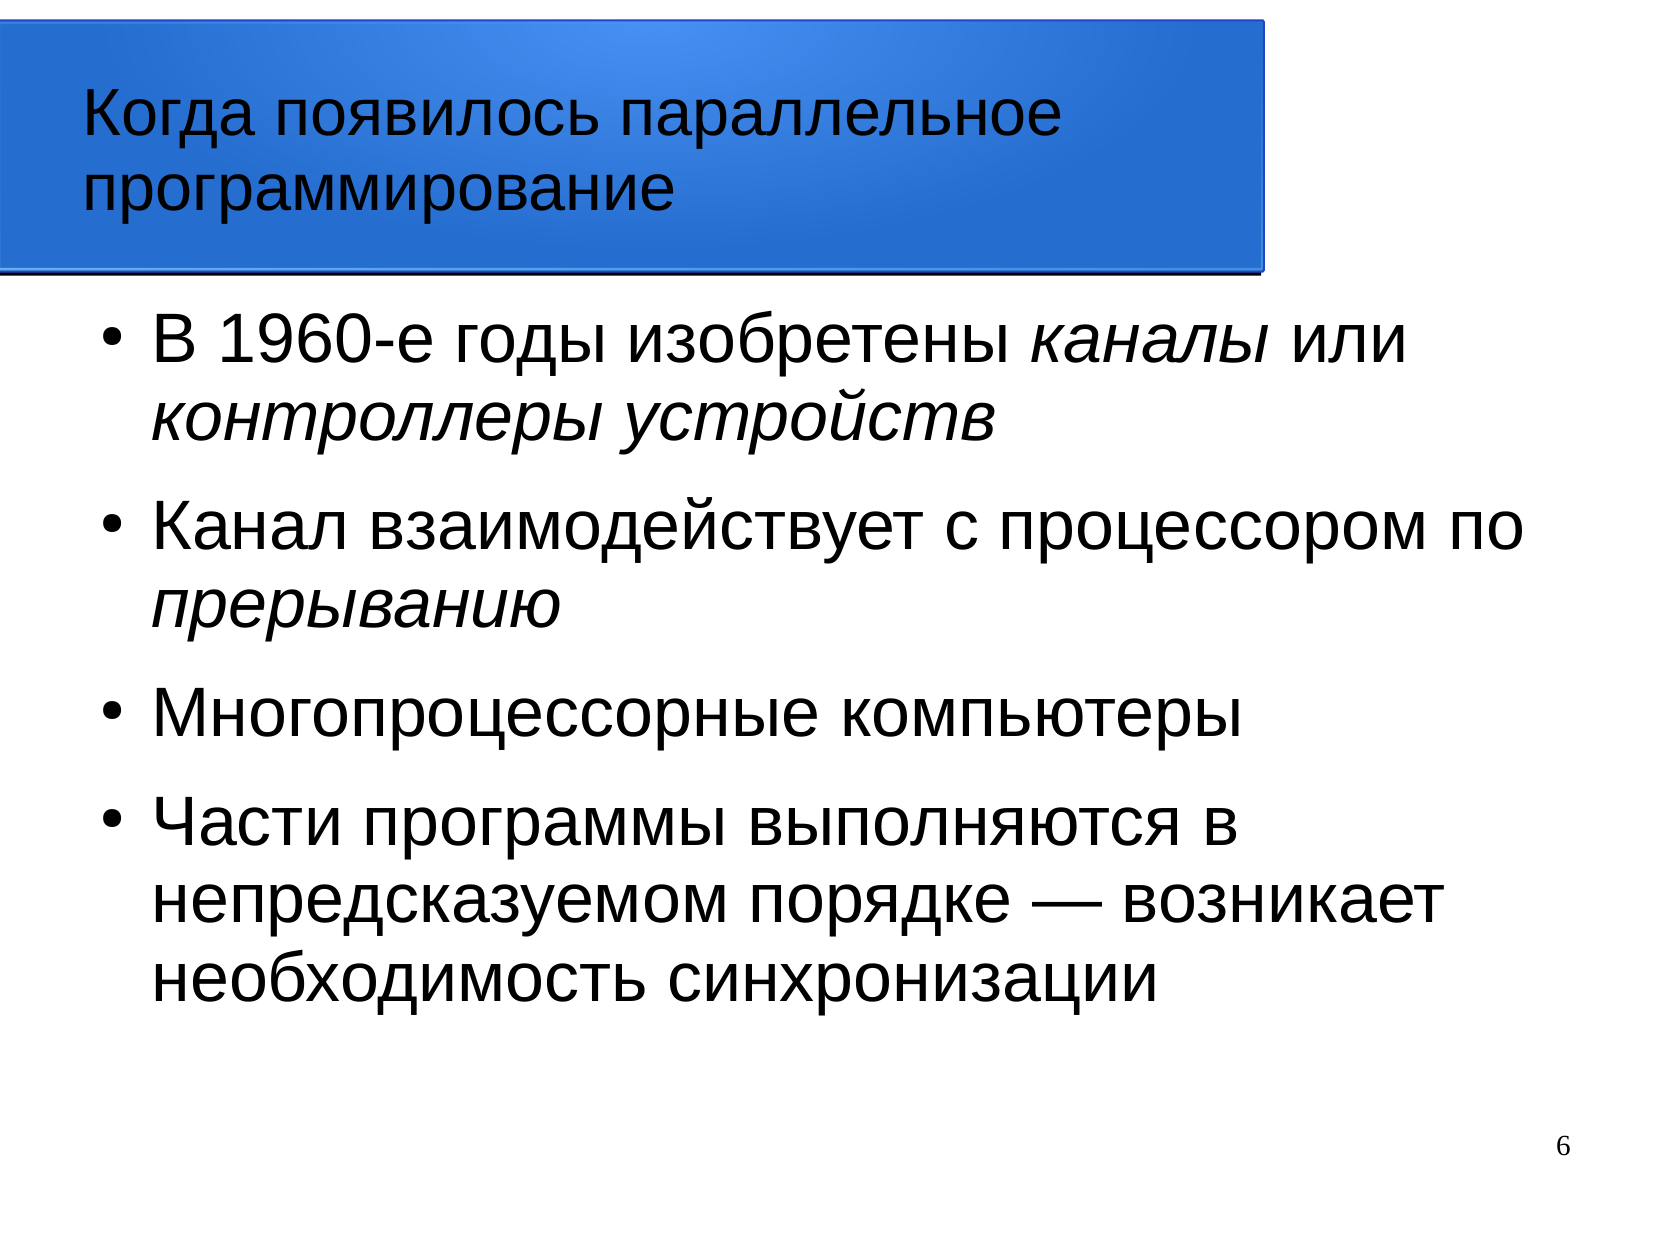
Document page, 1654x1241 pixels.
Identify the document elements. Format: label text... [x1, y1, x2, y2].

list В 1960-е годы изобретены каналы или контроллеры устройств Канал взаимодействует с процессором по прерыванию Многопроцессорные компьютеры Части программы выполняются в непредсказуемом порядке — возникает необходимость синхронизации [82, 299, 1571, 1019]
title Когда появилось параллельное программирование [82, 47, 1235, 252]
